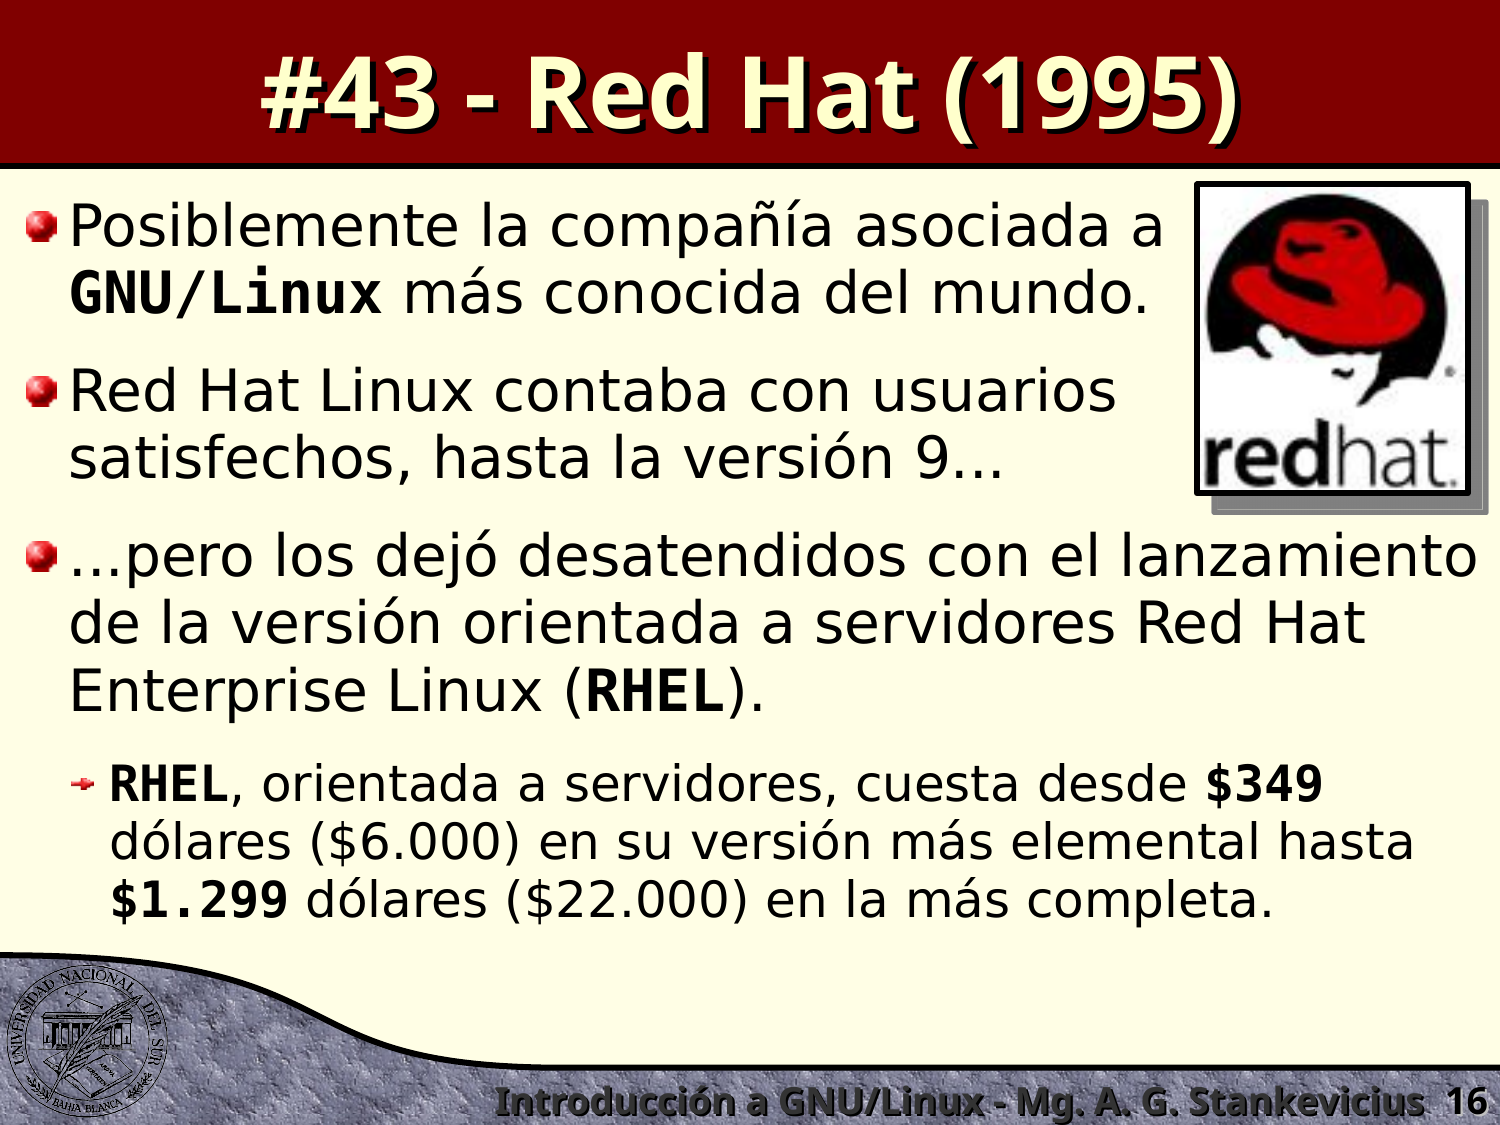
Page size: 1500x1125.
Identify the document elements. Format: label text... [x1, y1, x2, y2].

picture [1059, 1100, 1065, 1110]
list Posiblemente la compañía asociada a GNU/Linux más conocida del mundo. Red Hat Linux contaba con usuarios satisfechos, hasta la versión 9... ...pero los dejó desatendidos con el lanzamiento de la versión orientada a servidores Red Hat Enterprise Linux (RHEL). RHEL, orientada a servidores, cuesta desde $349 dólares ($6.000) en su versión más elemental hasta $1.299 dólares ($22.000) en la más completa. [11, 192, 1486, 935]
picture [0, 956, 1500, 1125]
picture [1200, 187, 1465, 491]
title #43 - Red Hat (1995) [15, 12, 1485, 153]
